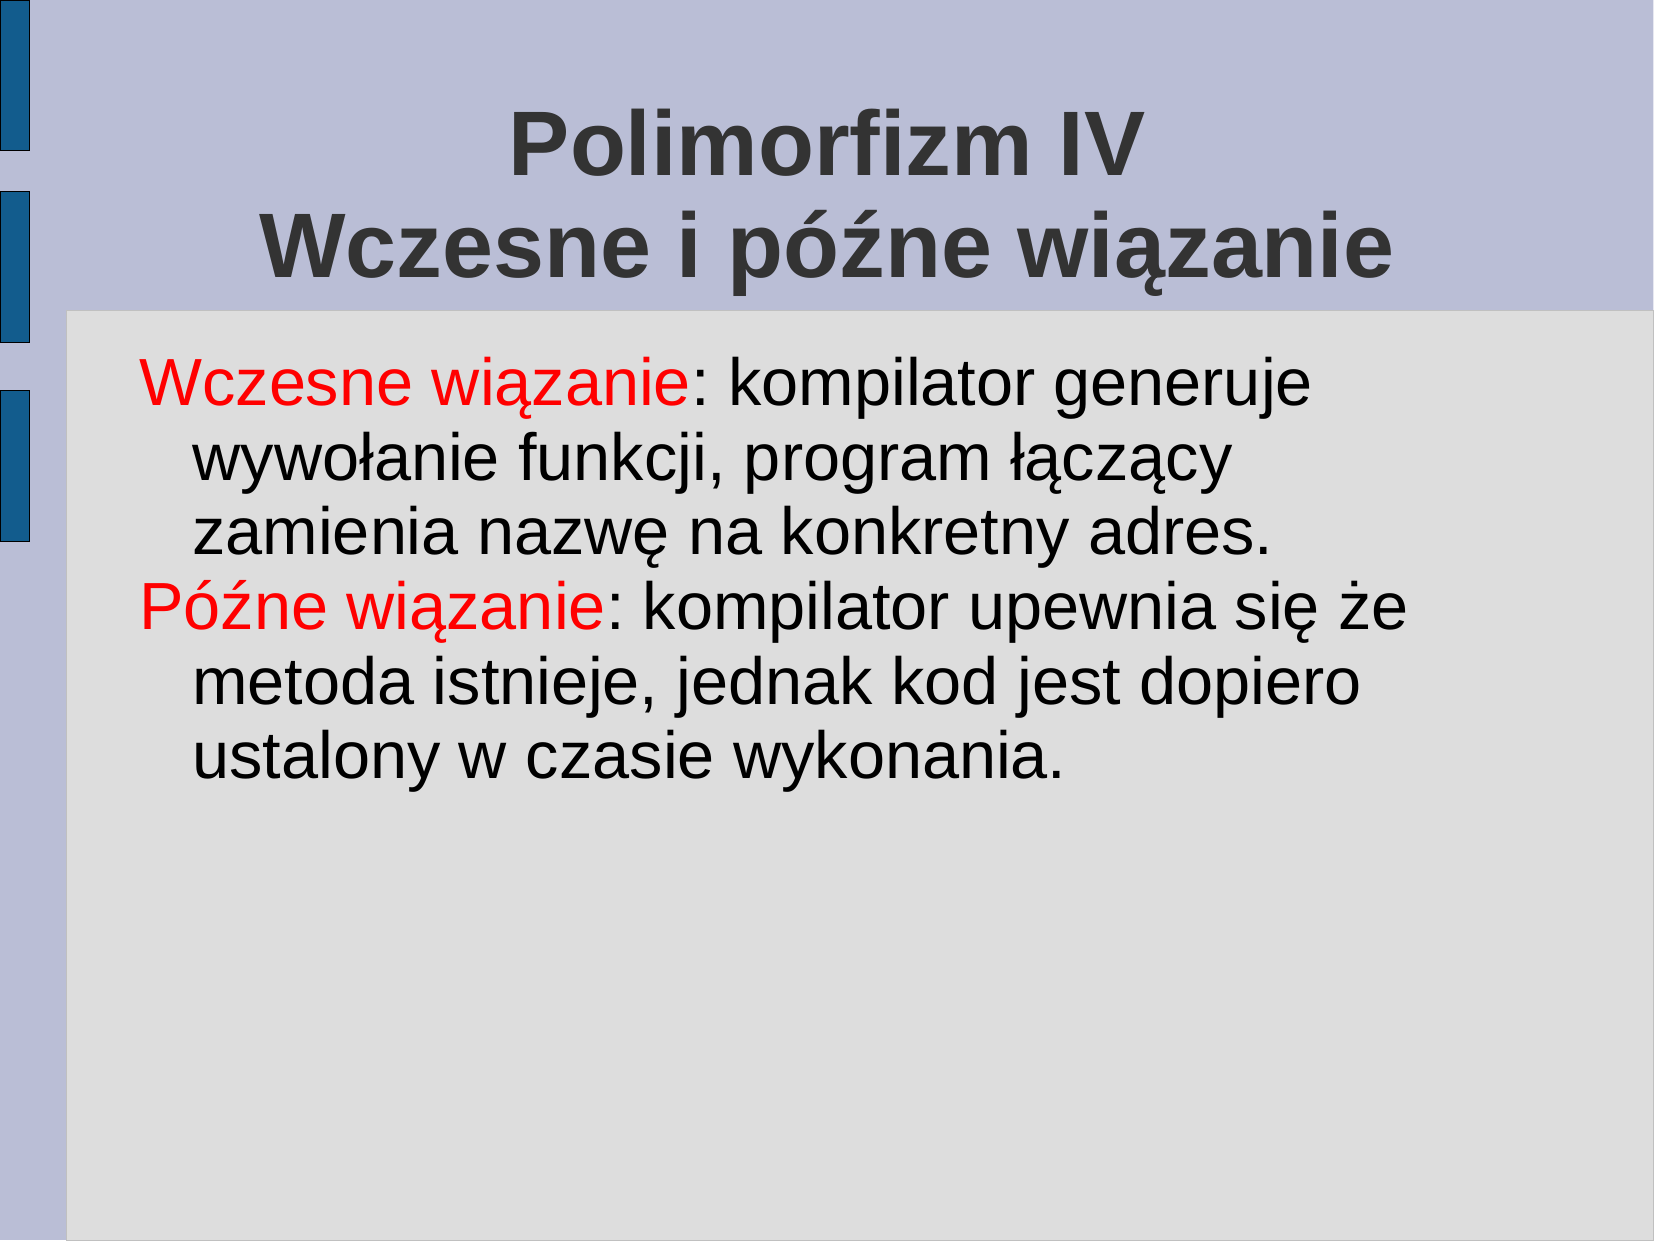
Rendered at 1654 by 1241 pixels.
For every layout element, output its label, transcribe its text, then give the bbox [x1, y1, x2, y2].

title Polimorfizm IV Wczesne i późne wiązanie [121, 92, 1534, 298]
list Wczesne wiązanie: kompilator generuje wywołanie funkcji, program łączący zamienia nazwę na konkretny adres. Późne wiązanie: kompilator upewnia się że metoda istnieje, jednak kod jest dopiero ustalony w czasie wykonania. [121, 344, 1534, 1112]
